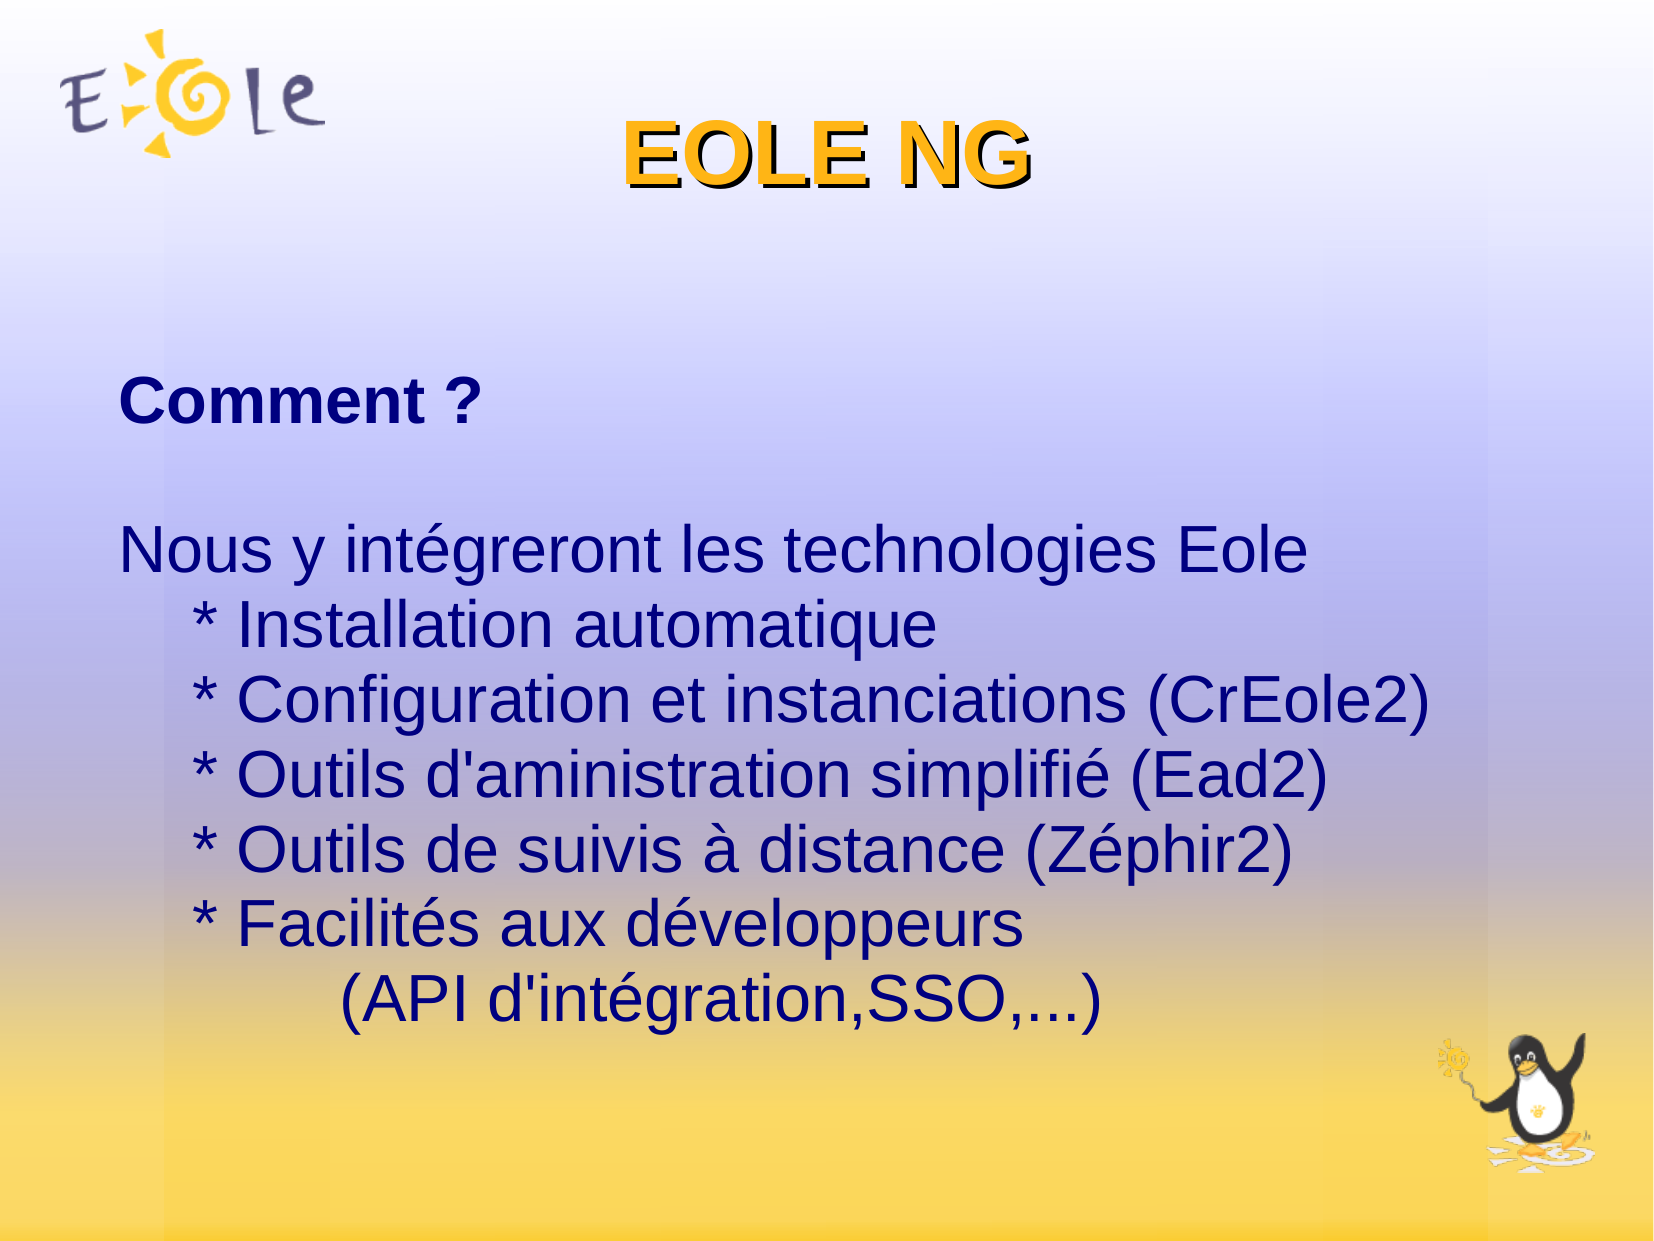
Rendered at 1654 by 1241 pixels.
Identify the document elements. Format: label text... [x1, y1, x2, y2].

subtitle Comment ? Nous y intégreront les technologies Eole * Installation automatique * Configuration et instanciations (CrEole2) * Outils d'aministration simplifié (Ead2) * Outils de suivis à distance (Zéphir2) * Facilités aux développeurs (API d'intégration,SSO,...) [82, 290, 1571, 1109]
picture [0, 0, 1654, 1241]
title EOLE NG [82, 49, 1571, 257]
